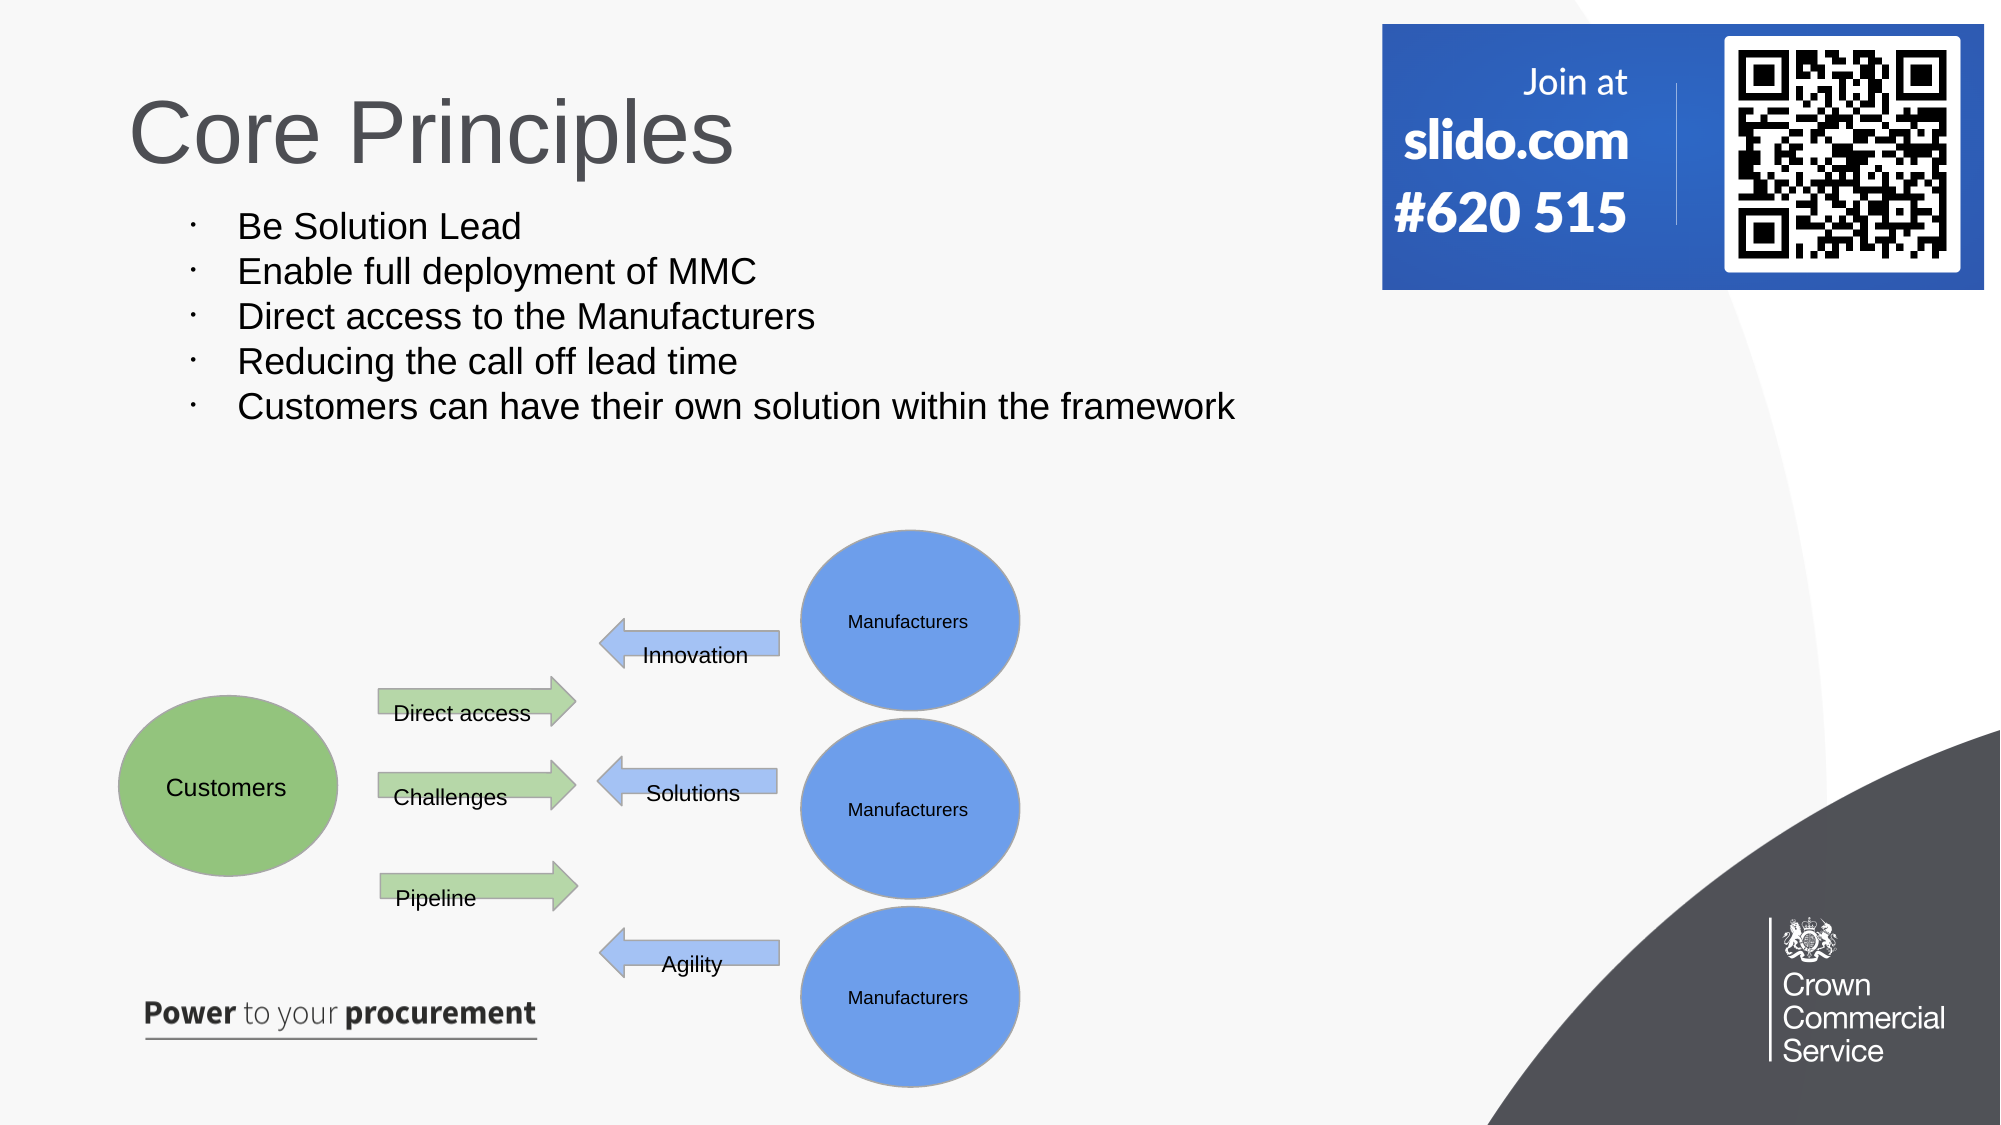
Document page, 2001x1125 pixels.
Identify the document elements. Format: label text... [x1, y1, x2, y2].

text_box Manufacturers [800, 906, 1020, 1088]
text_box Agility [599, 928, 780, 978]
text_box Manufacturers [800, 718, 1020, 899]
text_box Challenges [378, 760, 576, 810]
picture [1382, 24, 1985, 290]
text_box Direct access [378, 676, 576, 727]
text_box Customers [118, 695, 338, 877]
title Core Principles [128, 73, 1382, 202]
text_box Pipeline [380, 861, 578, 911]
text_box Innovation [599, 618, 780, 669]
text_box Manufacturers [800, 530, 1020, 711]
subtitle Be Solution Lead Enable full deployment of MMC Direct access to the Manufacturers Reducing the call off lead time Customers can have their own solution within the framework [115, 202, 1452, 531]
text_box Solutions [597, 756, 777, 806]
